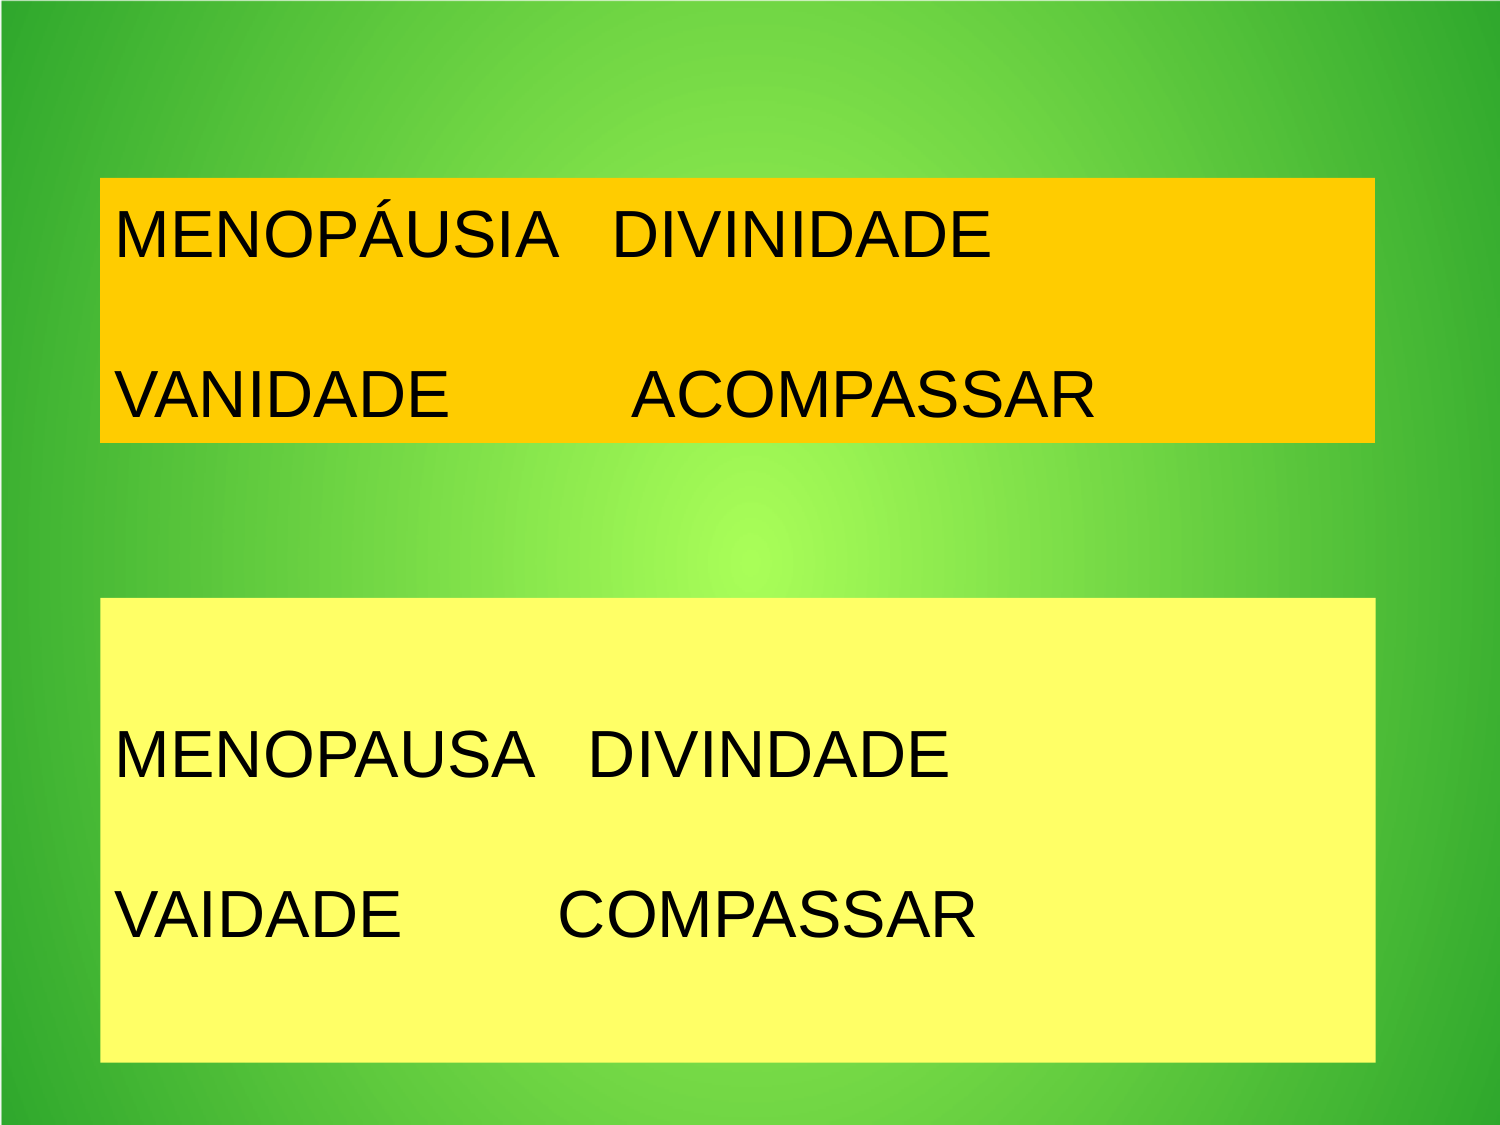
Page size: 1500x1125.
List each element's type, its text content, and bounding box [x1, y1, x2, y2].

text_box MENOPAUSA DIVINDADE VAIDADE COMPASSAR [100, 597, 1376, 1063]
text_box MENOPÁUSIA DIVINIDADE VANIDADE ACOMPASSAR [100, 177, 1375, 443]
picture [0, 0, 1500, 1125]
